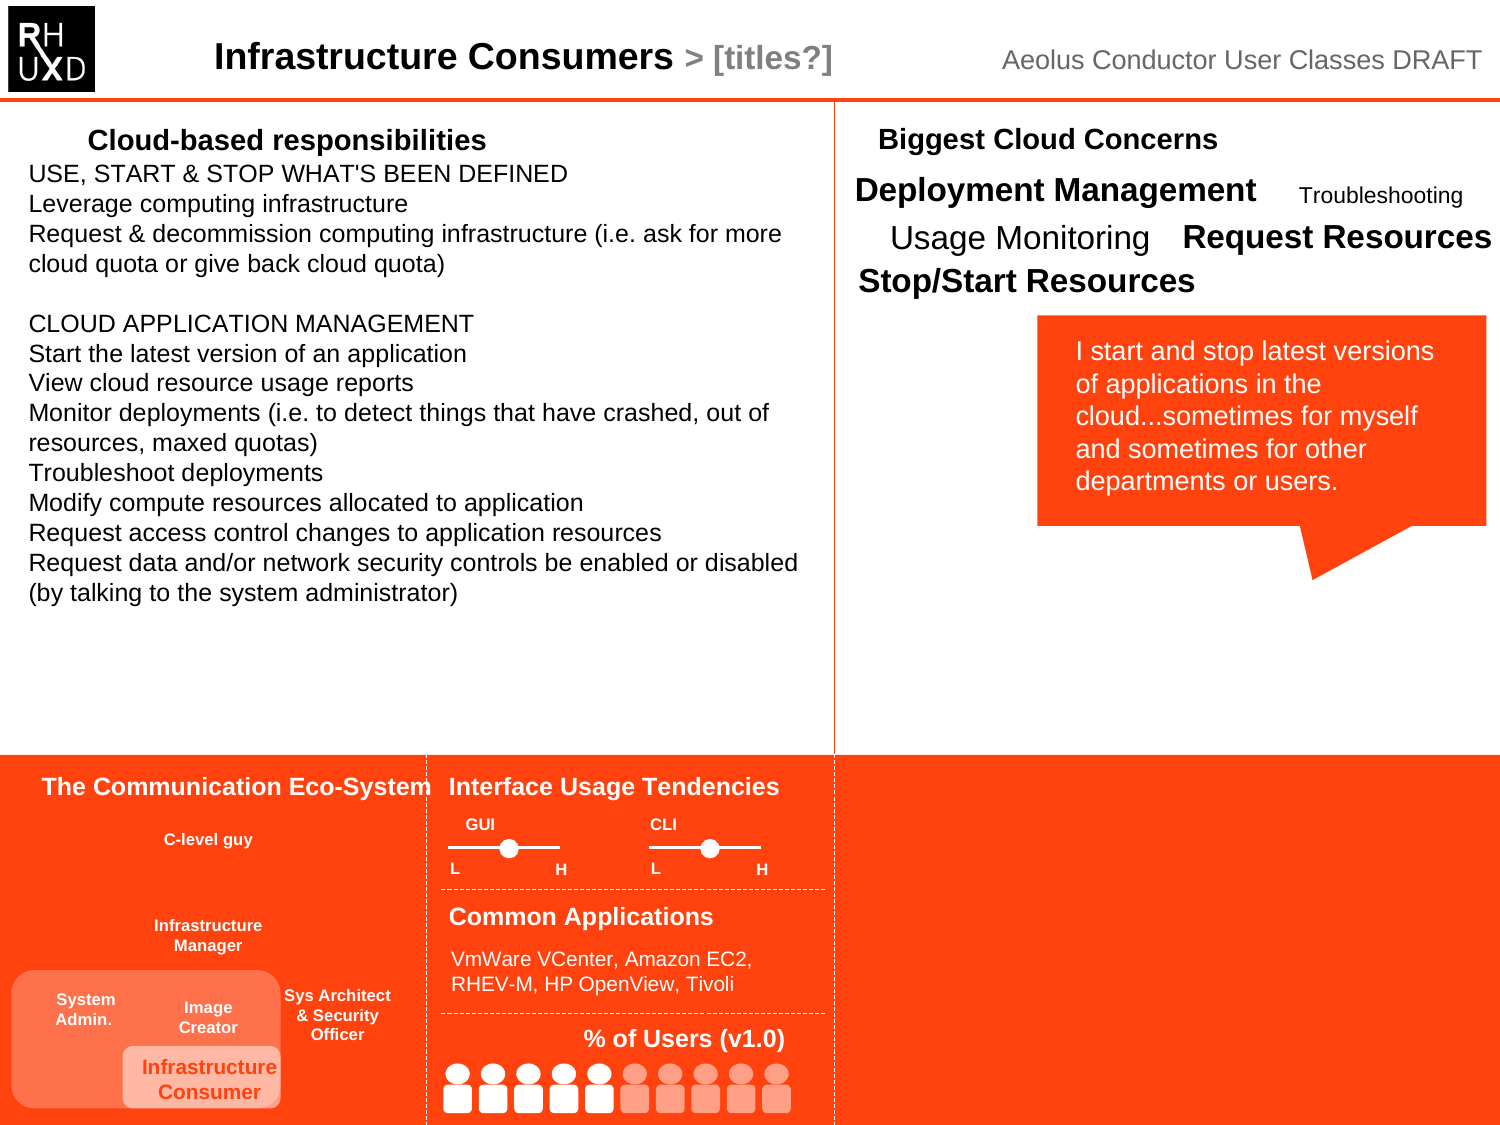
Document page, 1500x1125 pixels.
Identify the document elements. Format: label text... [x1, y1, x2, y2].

text_box [1037, 315, 1487, 581]
text_box The Communication Eco-System [26, 762, 434, 808]
text_box GUI [450, 806, 511, 842]
text_box Troubleshooting [1323, 173, 1500, 207]
text_box [0, 754, 1500, 1125]
text_box Stop/Start Resources [838, 251, 1342, 307]
text_box H [741, 850, 784, 887]
text_box H [540, 850, 583, 887]
picture [8, 6, 95, 93]
text_box Sys Architect & Security Officer [262, 976, 413, 1053]
text_box Request Resources [1162, 207, 1500, 263]
text_box CLI [635, 806, 693, 842]
text_box Infrastructure Consumer [111, 1045, 308, 1112]
text_box Deployment Management [834, 160, 1323, 216]
text_box C-level guy [133, 821, 284, 857]
text_box Biggest Cloud Concerns [863, 112, 1234, 160]
text_box L [435, 850, 476, 886]
text_box Cloud-based responsibilities [72, 113, 503, 149]
text_box Common Applications [434, 893, 835, 939]
text_box Interface Usage Tendencies [434, 762, 835, 809]
text_box I start and stop latest versions of applications in the cloud...sometimes for myself and sometimes for other departments or users. [1060, 325, 1463, 504]
text_box Image Creator [152, 988, 265, 1045]
text_box Infrastructure Manager [114, 907, 303, 963]
text_box Usage Monitoring [870, 216, 1162, 251]
text_box L [636, 850, 677, 886]
text_box System Admin. [8, 980, 14, 1037]
text_box Infrastructure Consumers > [titles?] [199, 24, 849, 86]
text_box % of Users (v1.0) [568, 1015, 801, 1061]
text_box USE, START & STOP WHAT'S BEEN DEFINED Leverage computing infrastructure Request & decommission computing infrastructure (i.e. ask for more cloud quota or give back cloud quota) CLOUD APPLICATION MANAGEMENT Start the latest version of an application View cloud resource usage reports Monitor deployments (i.e. to detect things that have crashed, out of resources, maxed quotas) Troubleshoot deployments Modify compute resources allocated to application Request access control changes to application resources Request data and/or network security controls be enabled or disabled (by talking to the system administrator) [13, 149, 830, 614]
text_box Aeolus Conductor User Classes DRAFT [987, 35, 1497, 84]
text_box VmWare VCenter, Amazon EC2, RHEV-M, HP OpenView, Tivoli [436, 938, 838, 1004]
